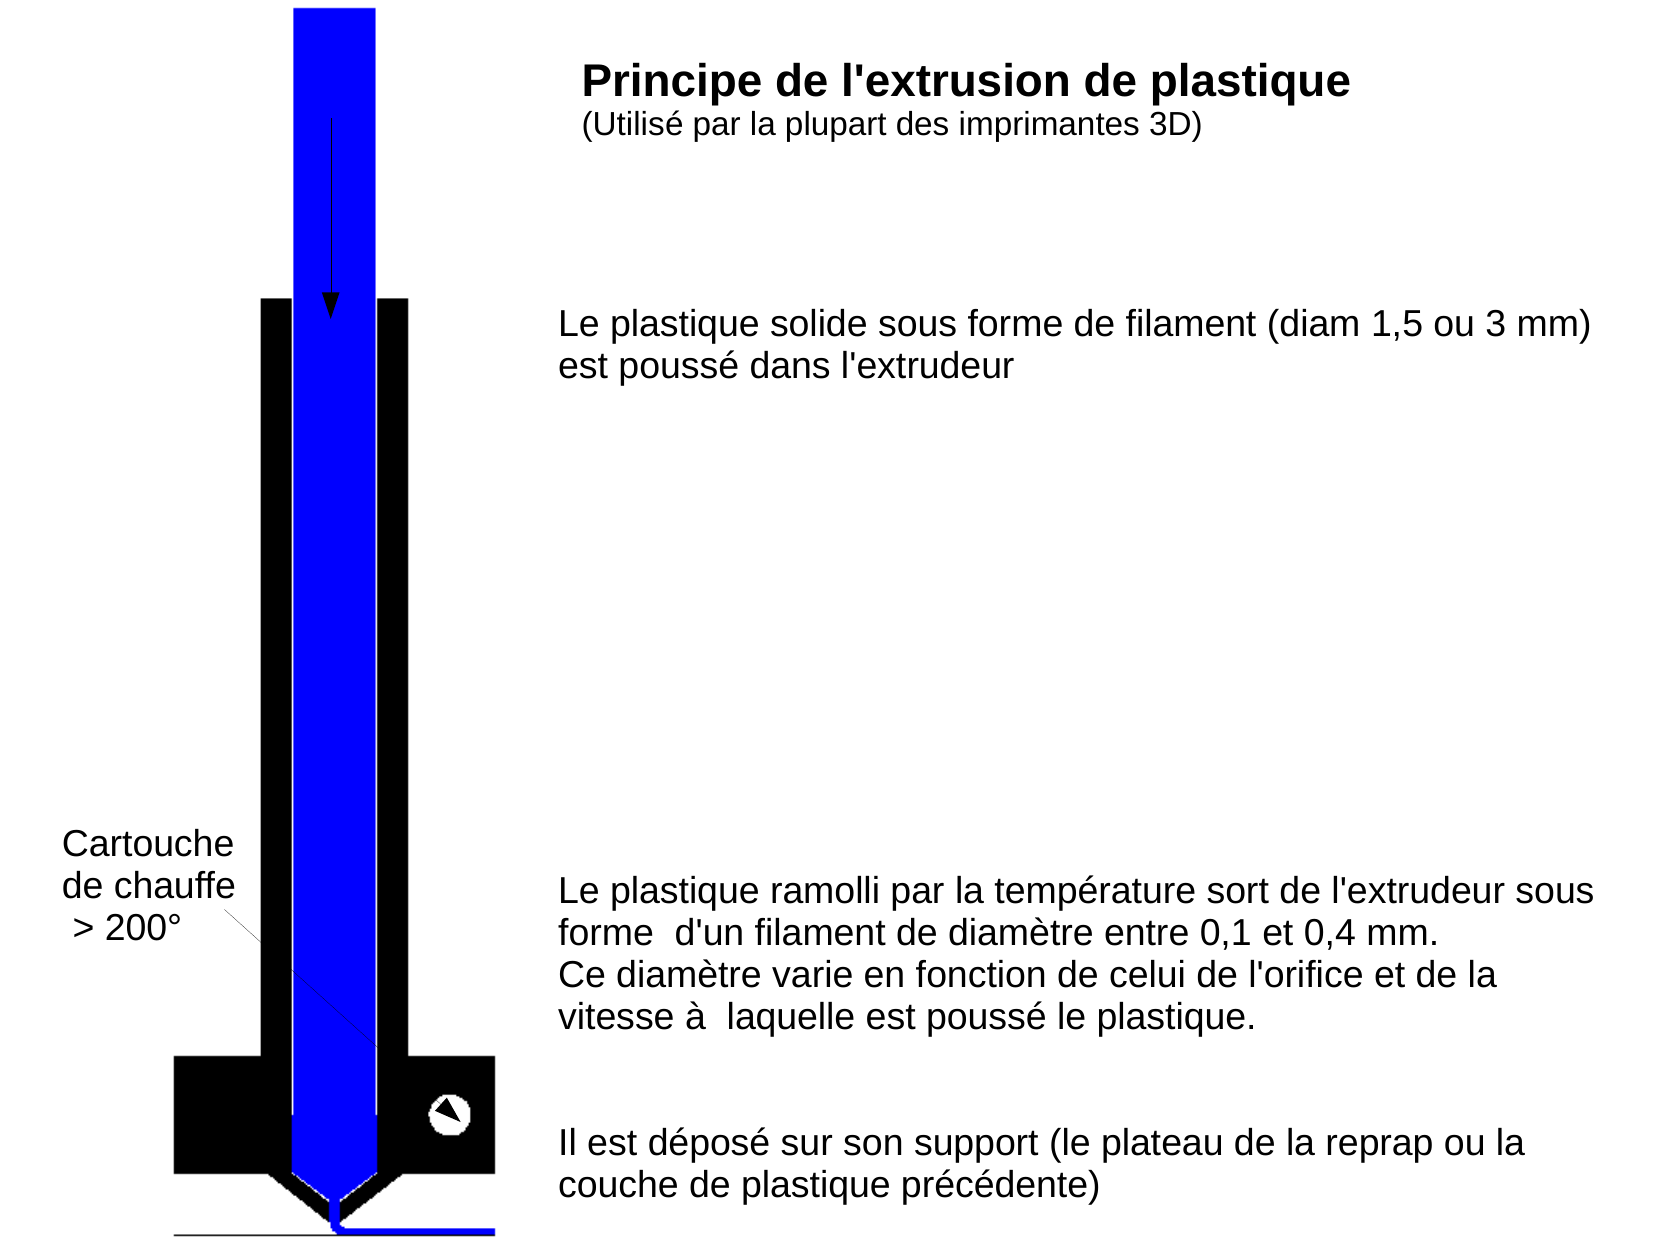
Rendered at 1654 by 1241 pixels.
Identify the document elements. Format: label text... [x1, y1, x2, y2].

text_box Cartouche de chauffe > 200° [47, 814, 260, 1006]
text_box Principe de l'extrusion de plastique (Utilisé par la plupart des imprimantes 3D) [566, 47, 1560, 151]
picture [0, 0, 801, 1241]
text_box Le plastique solide sous forme de filament (diam 1,5 ou 3 mm) est poussé dans l'extrudeur [543, 295, 1619, 395]
text_box Le plastique ramolli par la température sort de l'extrudeur sous forme d'un filament de diamètre entre 0,1 et 0,4 mm. Ce diamètre varie en fonction de celui de l'orifice et de la vitesse à laquelle est poussé le plastique. Il est déposé sur son support (le plateau de la reprap ou la couche de plastique précédente) [543, 862, 1619, 1213]
